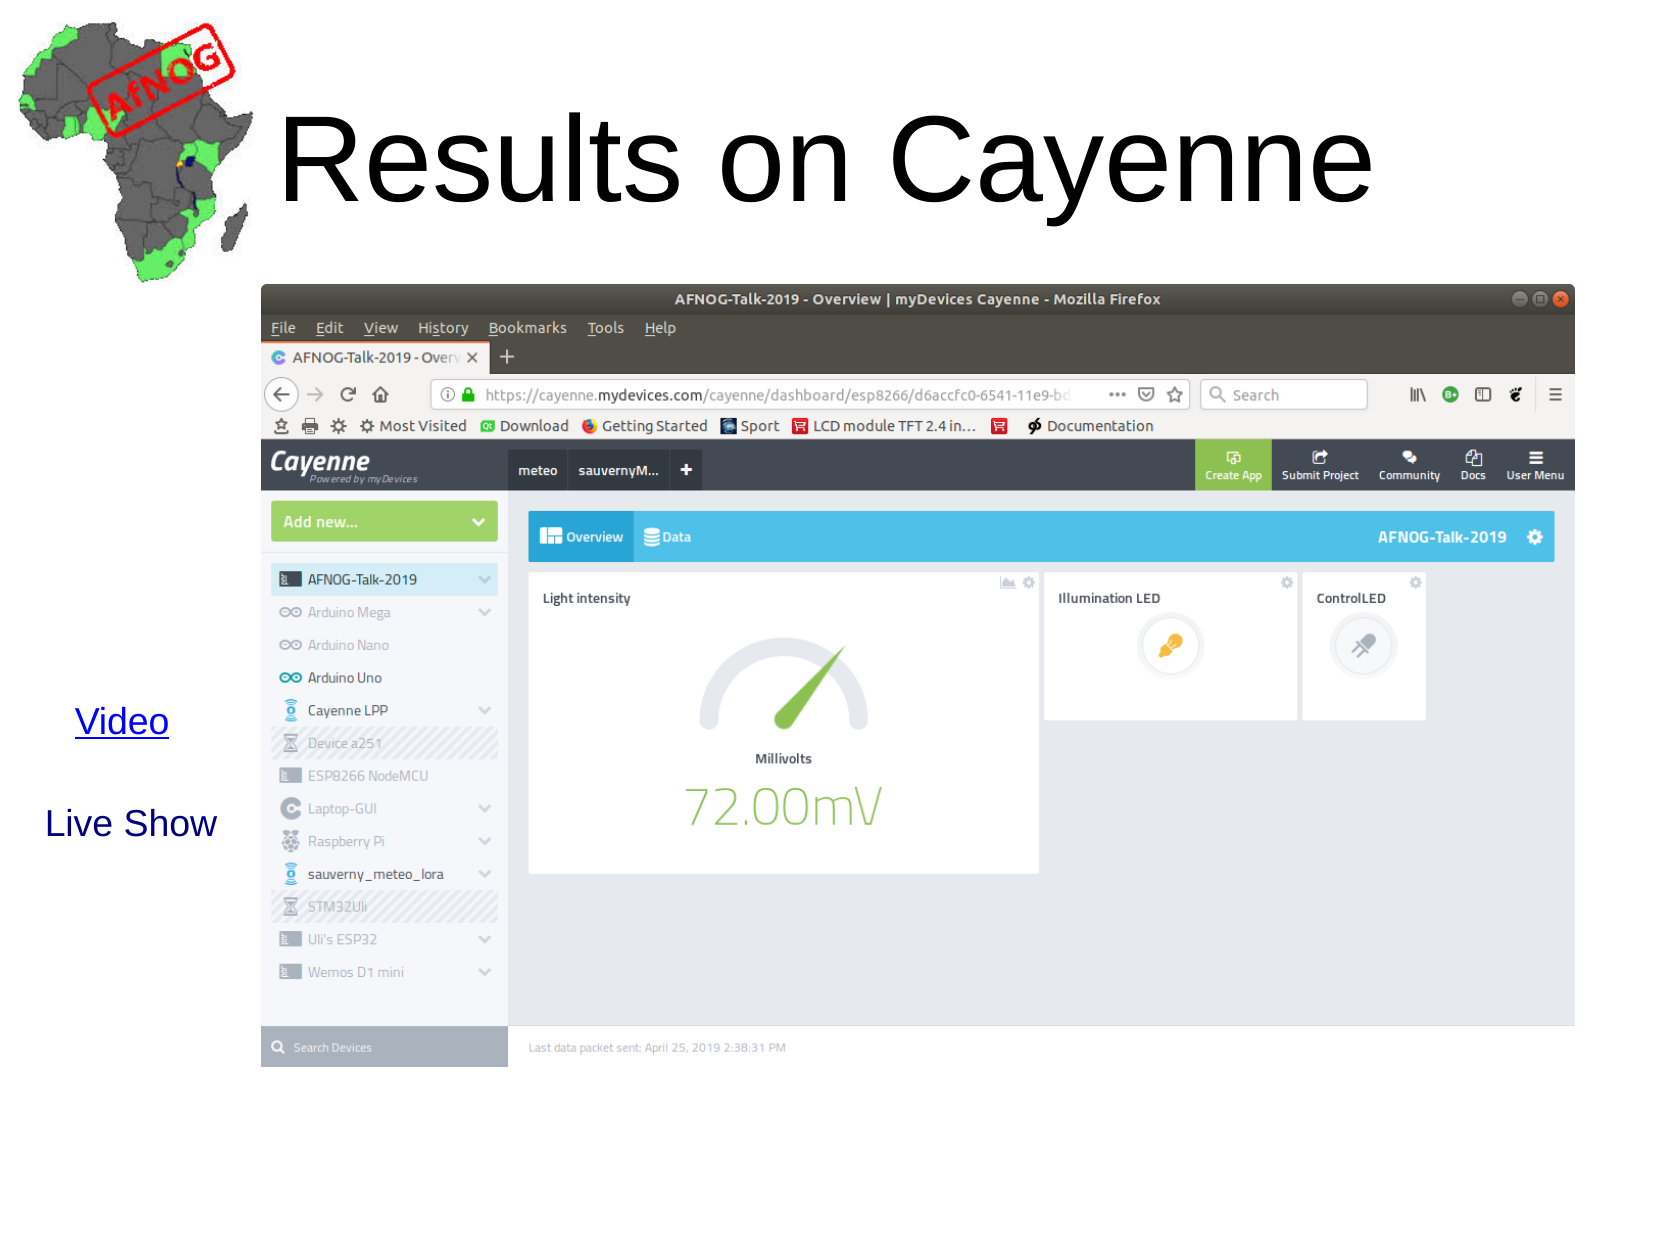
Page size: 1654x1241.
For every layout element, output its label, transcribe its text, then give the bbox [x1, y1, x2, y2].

picture [9, 0, 259, 291]
text_box Results on Cayenne [82, 79, 1571, 227]
text_box Video [60, 689, 226, 750]
text_box Live Show [30, 795, 256, 871]
picture [261, 284, 1575, 1067]
